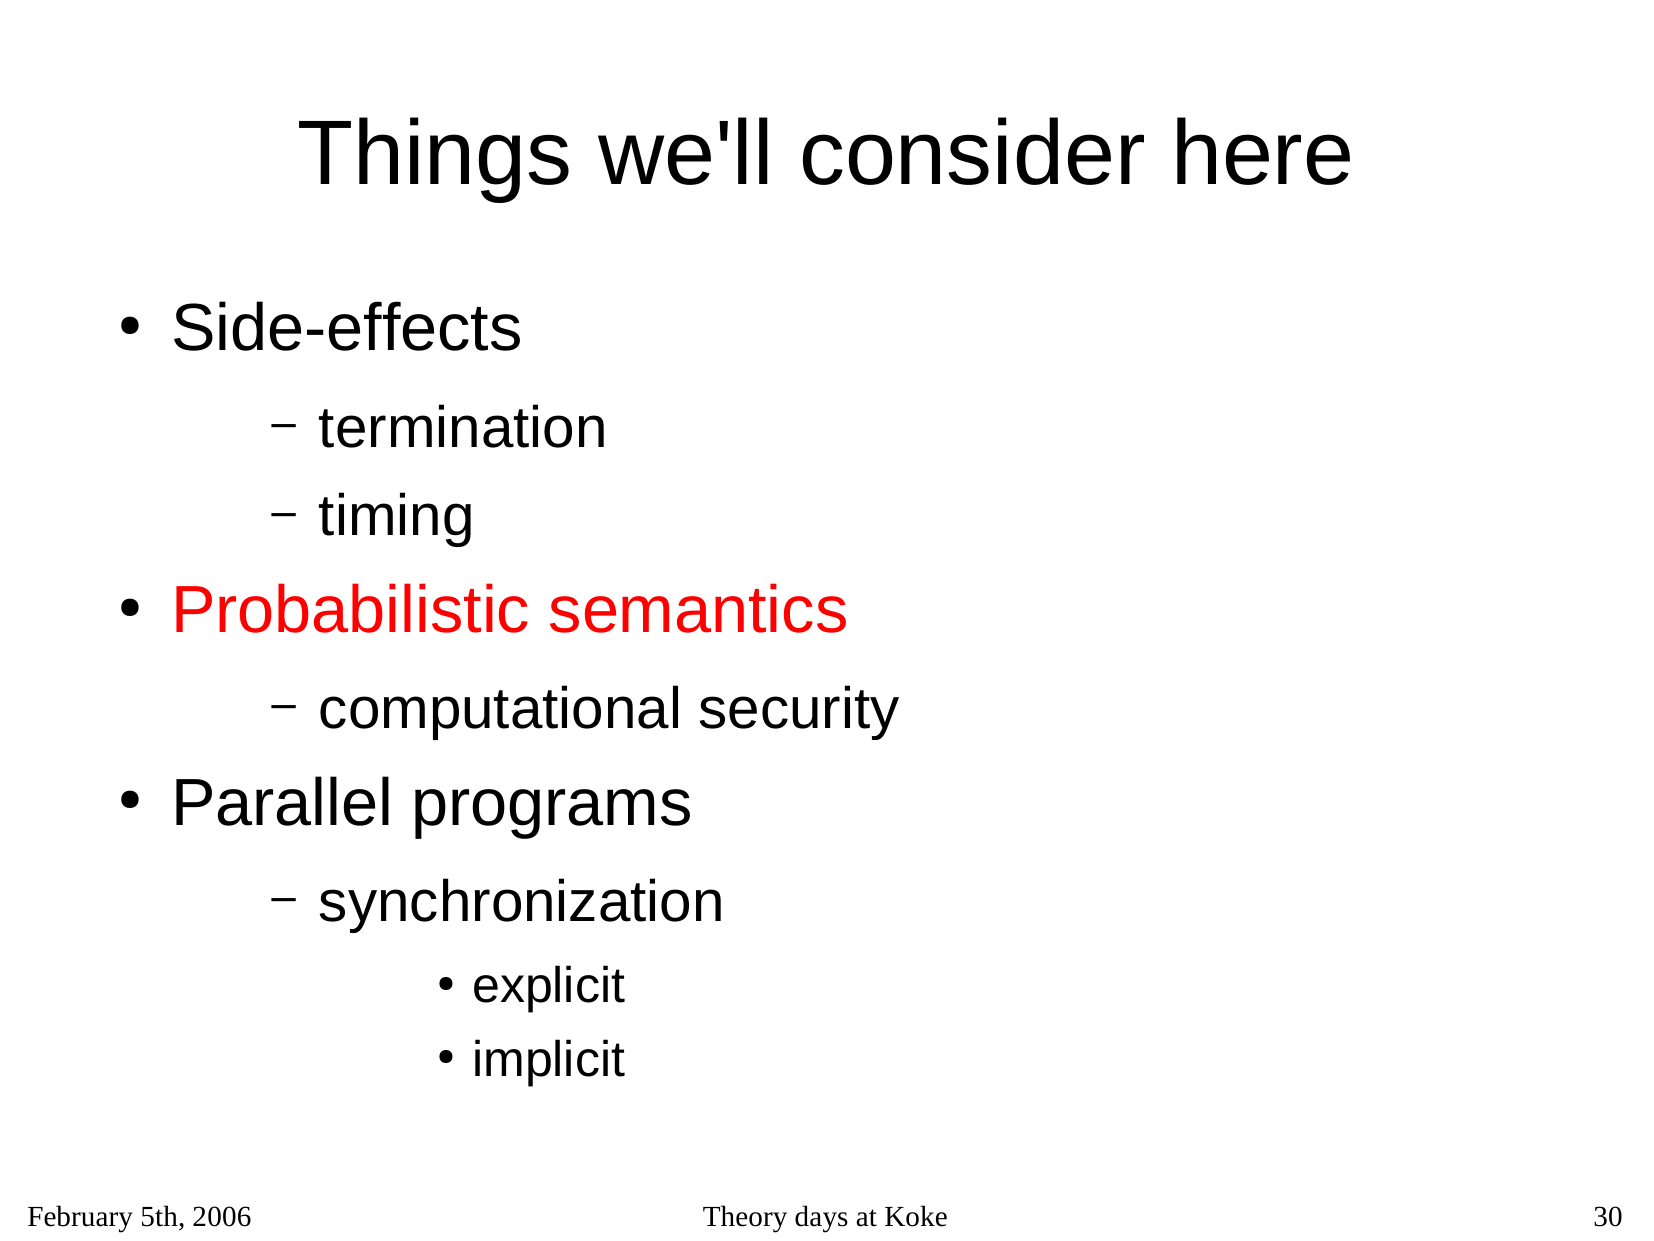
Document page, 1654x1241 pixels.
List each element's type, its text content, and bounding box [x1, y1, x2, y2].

title Things we'll consider here [82, 49, 1571, 257]
list Side-effects termination timing Probabilistic semantics computational security Parallel programs synchronization explicit implicit [82, 290, 1571, 1109]
